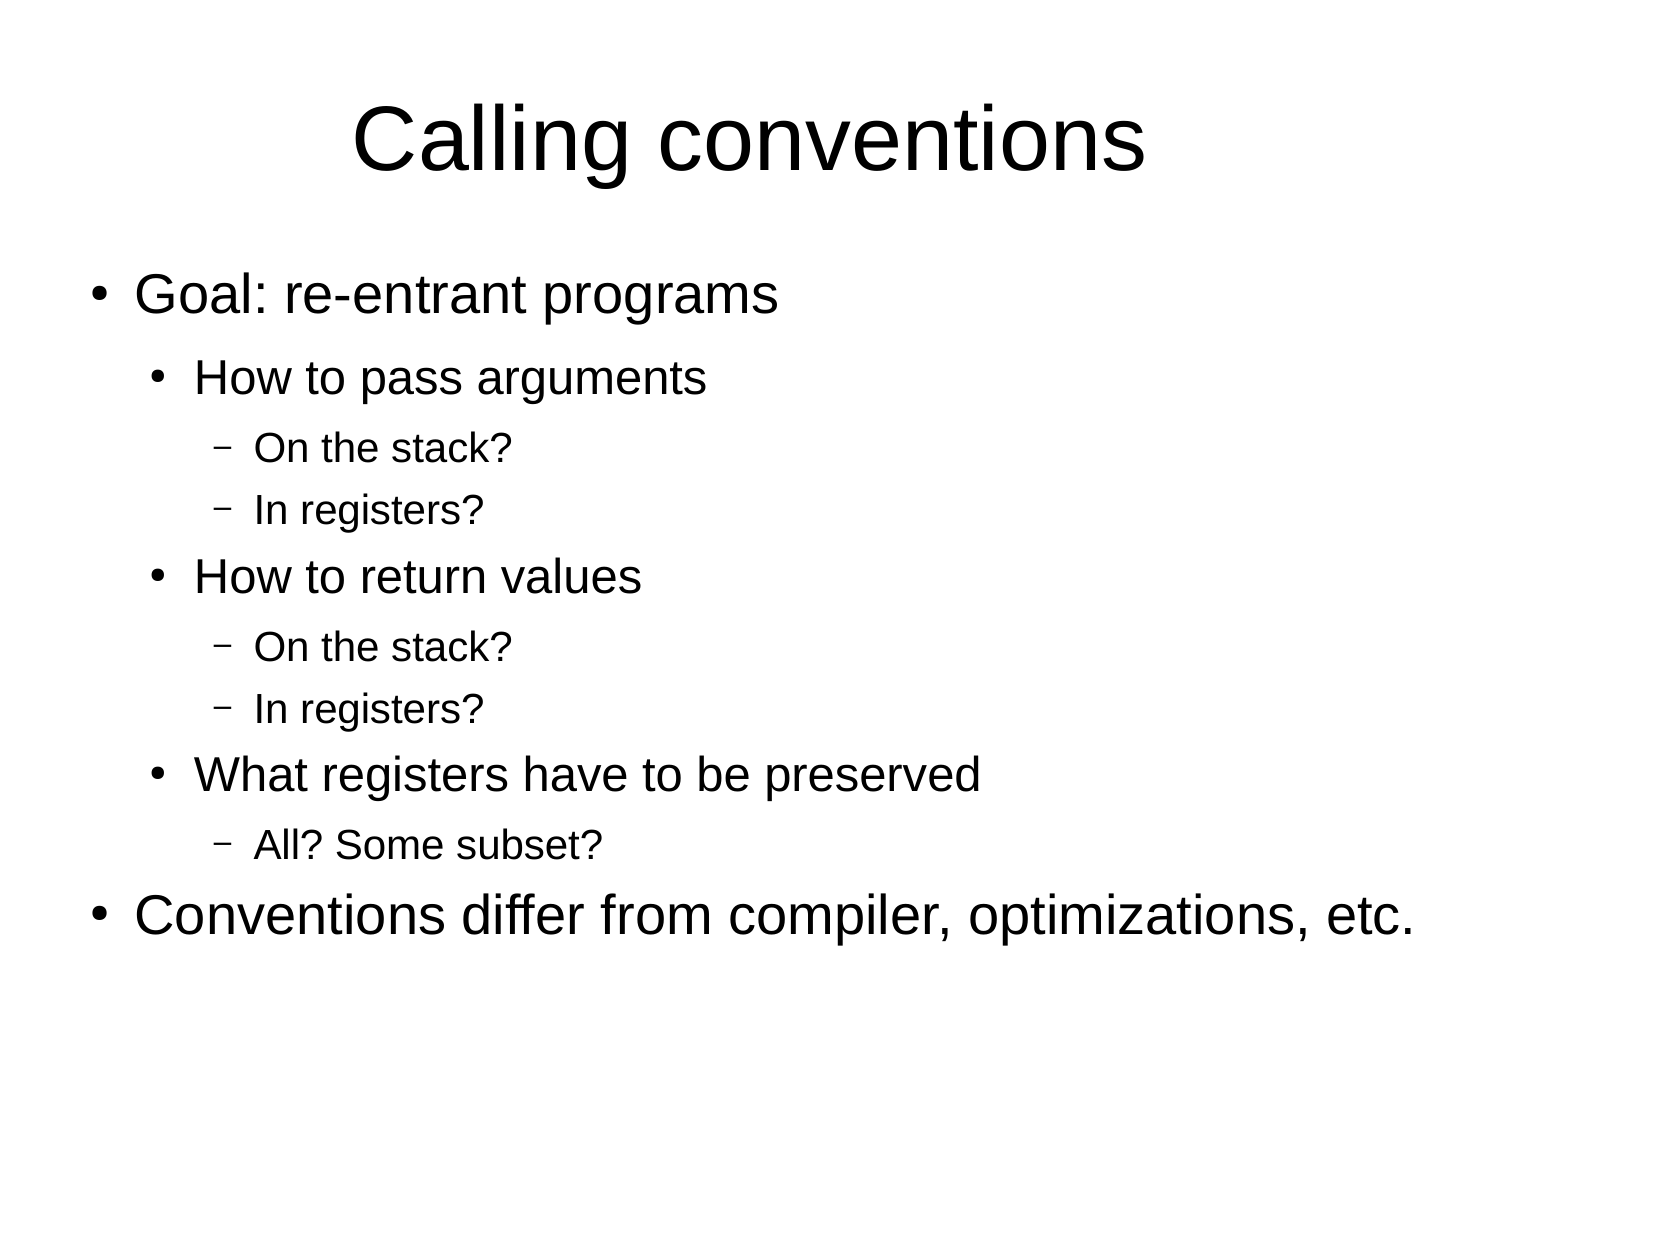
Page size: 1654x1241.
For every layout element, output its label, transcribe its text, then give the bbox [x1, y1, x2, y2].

list Goal: re-entrant programs How to pass arguments On the stack? In registers? How to return values On the stack? In registers? What registers have to be preserved All? Some subset? Conventions differ from compiler, optimizations, etc. [75, 263, 1425, 1006]
title Calling conventions [75, 44, 1425, 233]
